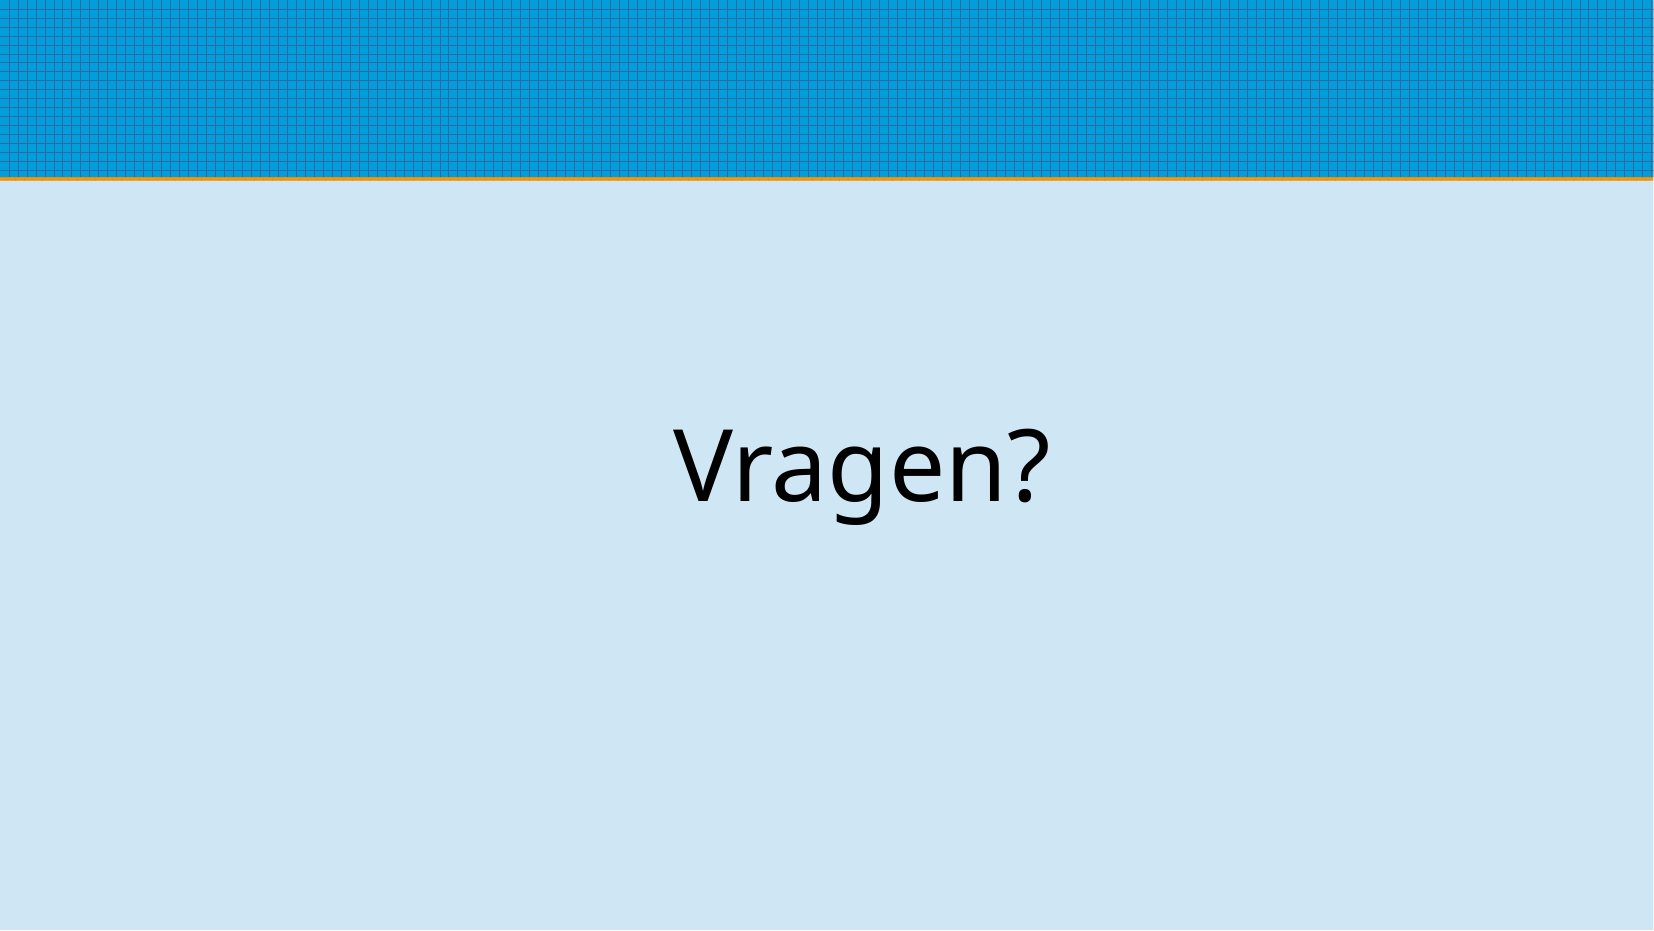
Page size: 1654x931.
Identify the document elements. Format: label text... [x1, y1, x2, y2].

list Vragen? [88, 236, 1565, 813]
